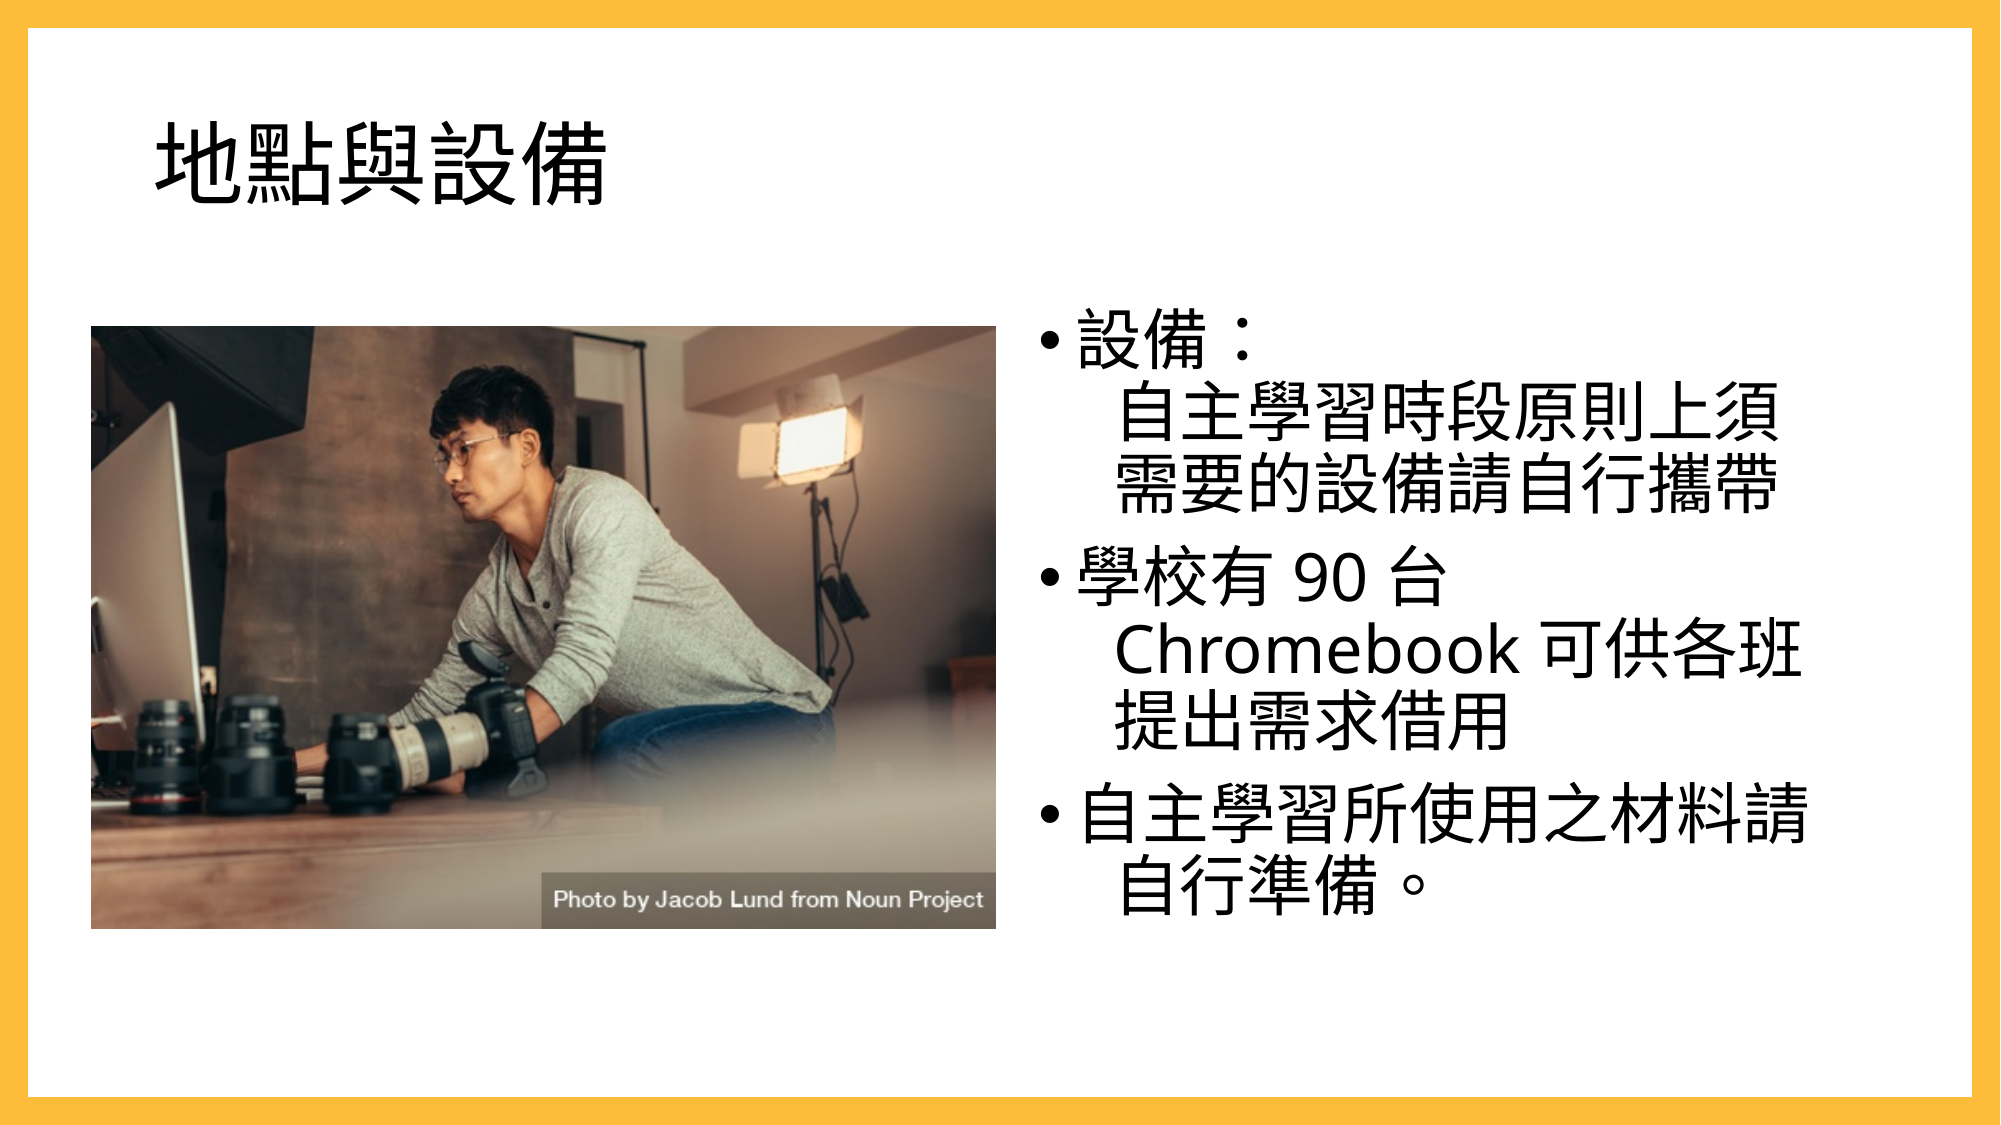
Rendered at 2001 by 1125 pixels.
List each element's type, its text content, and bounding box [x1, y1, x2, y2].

picture [91, 326, 996, 929]
title 地點與設備 [137, 59, 1863, 278]
text_box 設備： 自主學習時段原則上須需要的設備請自行攜帶 學校有90台Chromebook可供各班提出需求借用 自主學習所使用之材料請自行準備。 [1023, 299, 1828, 1014]
